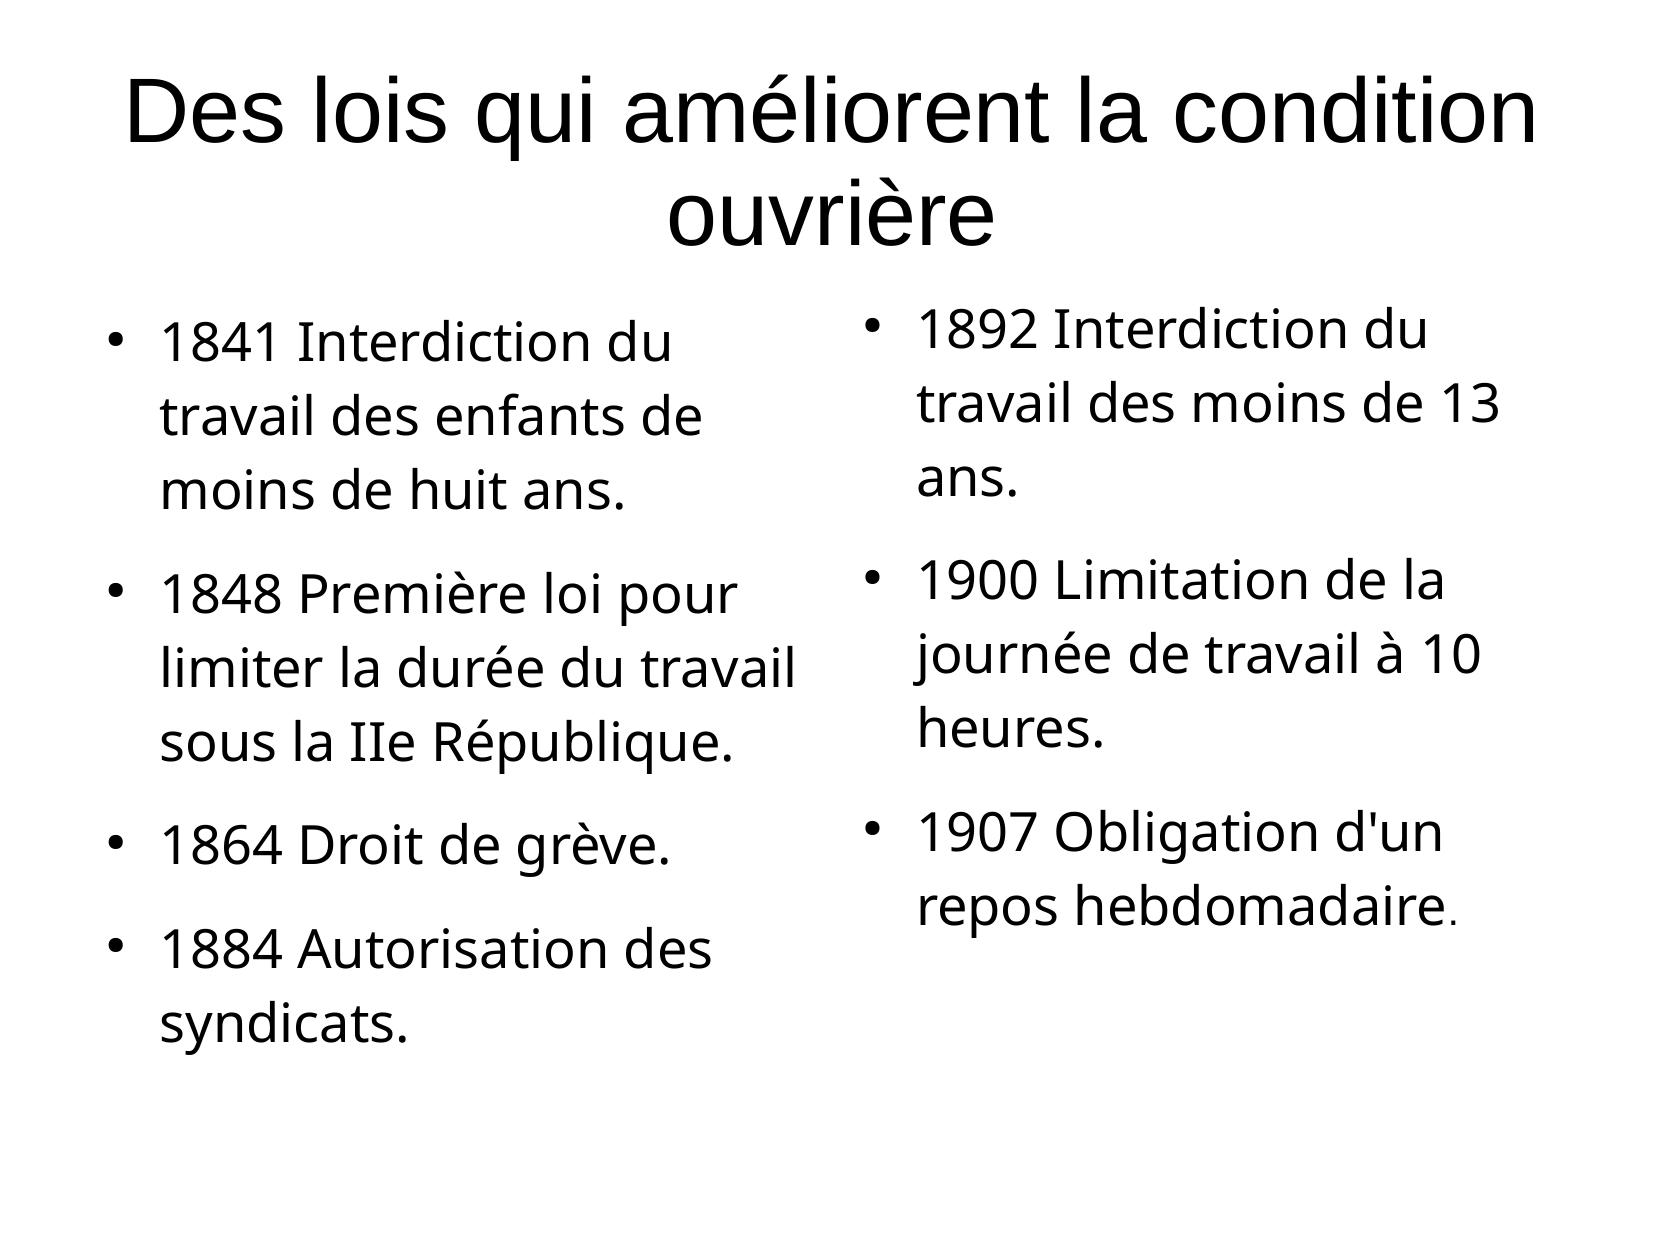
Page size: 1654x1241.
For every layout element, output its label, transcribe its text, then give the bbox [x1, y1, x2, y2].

list 1841 Interdiction du travail des enfants de moins de huit ans. 1848 Première loi pour limiter la durée du travail sous la IIe République. 1864 Droit de grève. 1884 Autorisation des syndicats. [88, 303, 815, 1123]
list 1892 Interdiction du travail des moins de 13 ans. 1900 Limitation de la journée de travail à 10 heures. 1907 Obligation d'un repos hebdomadaire. [845, 290, 1572, 1109]
title Des lois qui améliorent la condition ouvrière [88, 59, 1577, 266]
